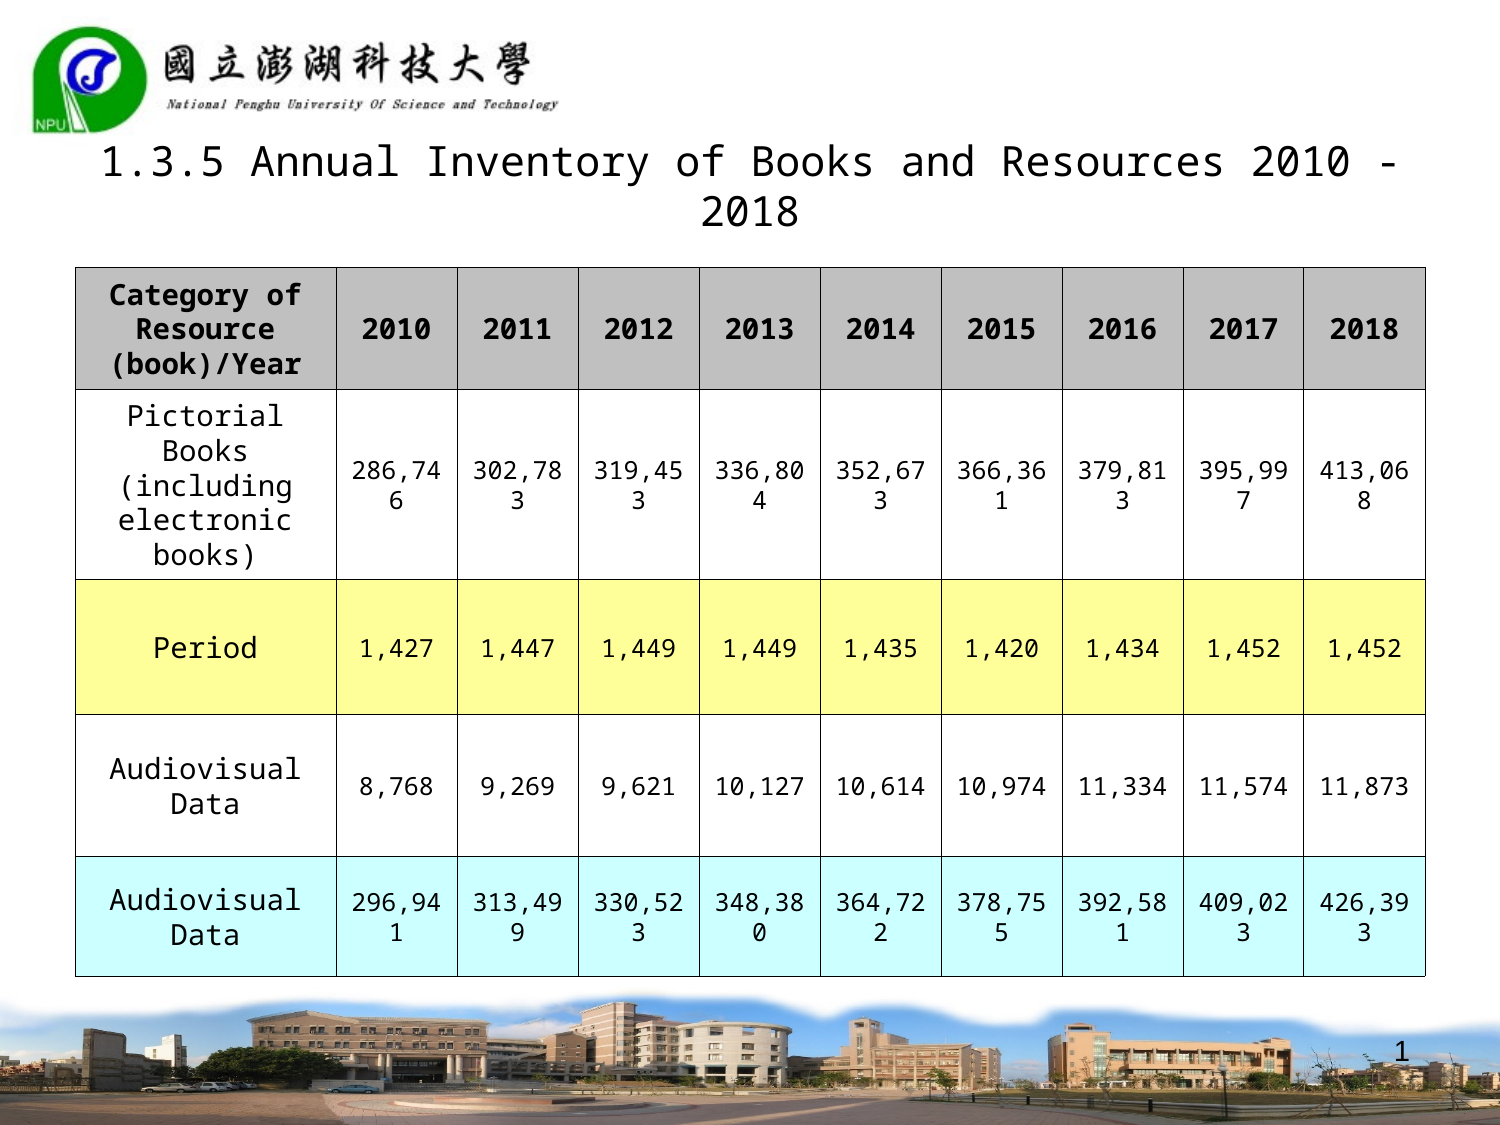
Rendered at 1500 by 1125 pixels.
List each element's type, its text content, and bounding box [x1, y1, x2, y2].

table_header 2014 [821, 268, 941, 389]
table_cell 413,068 [1304, 390, 1425, 579]
table_cell 336,804 [700, 390, 820, 579]
table_cell 1,452 [1304, 580, 1425, 714]
table_cell Audiovisual Data [76, 715, 336, 856]
table_header 2018 [1304, 268, 1425, 389]
table_cell 379,813 [1063, 390, 1183, 579]
table_cell 286,746 [337, 390, 457, 579]
table_cell 313,499 [458, 857, 578, 976]
table_cell 352,673 [821, 390, 941, 579]
table_cell 10,127 [700, 715, 820, 856]
table_header 2012 [579, 268, 699, 389]
table_header 2011 [458, 268, 578, 389]
table_cell 366,361 [942, 390, 1062, 579]
table_cell 1,449 [700, 580, 820, 714]
table_cell Period [76, 580, 336, 714]
table_cell 9,621 [579, 715, 699, 856]
table_cell 378,755 [942, 857, 1062, 976]
table_cell 9,269 [458, 715, 578, 856]
table_cell 10,614 [821, 715, 941, 856]
table_cell 348,380 [700, 857, 820, 976]
table_cell 10,974 [942, 715, 1062, 856]
picture [0, 0, 1500, 1125]
table_cell 319,453 [579, 390, 699, 579]
table_header Category of Resource (book)/Year [76, 268, 336, 389]
table_cell 1,452 [1184, 580, 1303, 714]
table_cell 409,023 [1184, 857, 1303, 976]
table_cell 1,420 [942, 580, 1062, 714]
table_cell 1,427 [337, 580, 457, 714]
table_cell 11,334 [1063, 715, 1183, 856]
table_cell Audiovisual Data [76, 857, 336, 976]
table_header 2010 [337, 268, 457, 389]
table_cell 426,393 [1304, 857, 1425, 976]
table_cell 8,768 [337, 715, 457, 856]
table_cell 11,873 [1304, 715, 1425, 856]
table_header 2017 [1184, 268, 1303, 389]
table_header 2016 [1063, 268, 1183, 389]
table_header 2015 [942, 268, 1062, 389]
table_cell 1,447 [458, 580, 578, 714]
table_cell 395,997 [1184, 390, 1303, 579]
table_cell 296,941 [337, 857, 457, 976]
table_cell Pictorial Books (including electronic books) [76, 390, 336, 579]
table_cell 1,449 [579, 580, 699, 714]
title 1.3.5 Annual Inventory of Books and Resources 2010 - 2018 [75, 126, 1426, 244]
table_cell 1,434 [1063, 580, 1183, 714]
table_cell 302,783 [458, 390, 578, 579]
table_header 2013 [700, 268, 820, 389]
table_cell 1,435 [821, 580, 941, 714]
table_cell 364,722 [821, 857, 941, 976]
text_box <編號> [1074, 1024, 1426, 1103]
table_cell 330,523 [579, 857, 699, 976]
table_cell 392,581 [1063, 857, 1183, 976]
table_cell 11,574 [1184, 715, 1303, 856]
